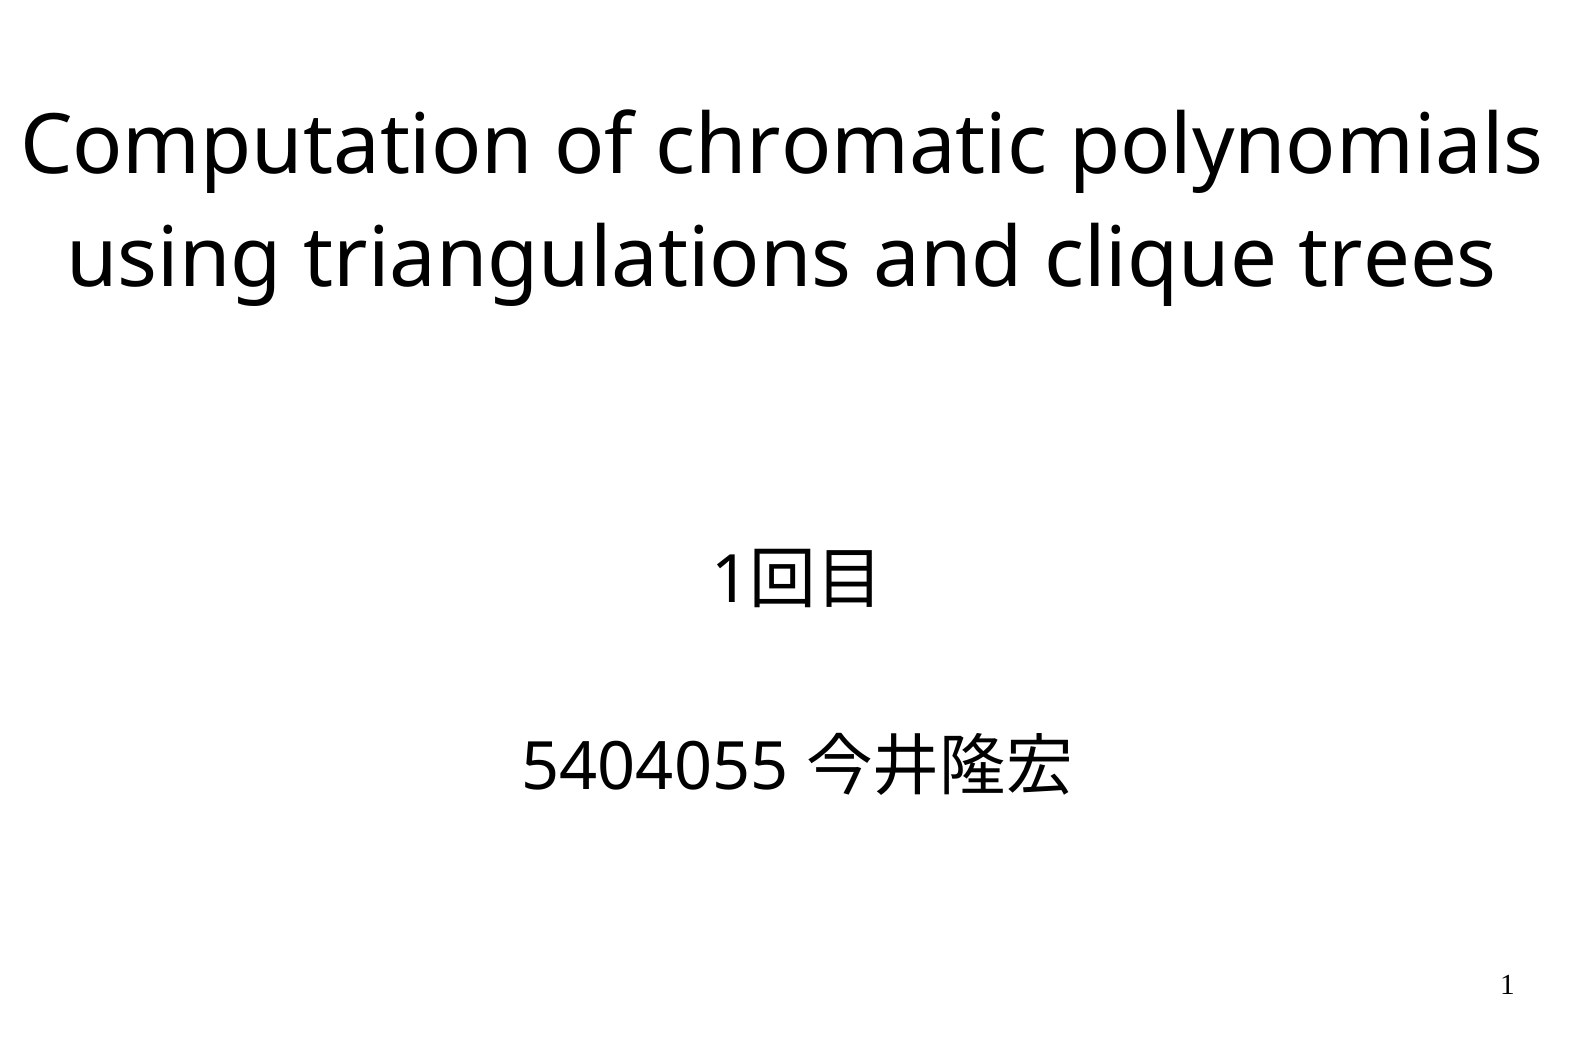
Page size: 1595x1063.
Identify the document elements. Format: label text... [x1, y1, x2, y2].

text_box 1回目 5404055 今井隆宏 [79, 383, 1515, 951]
title Computation of chromatic polynomials using triangulations and clique trees [0, 100, 1565, 296]
